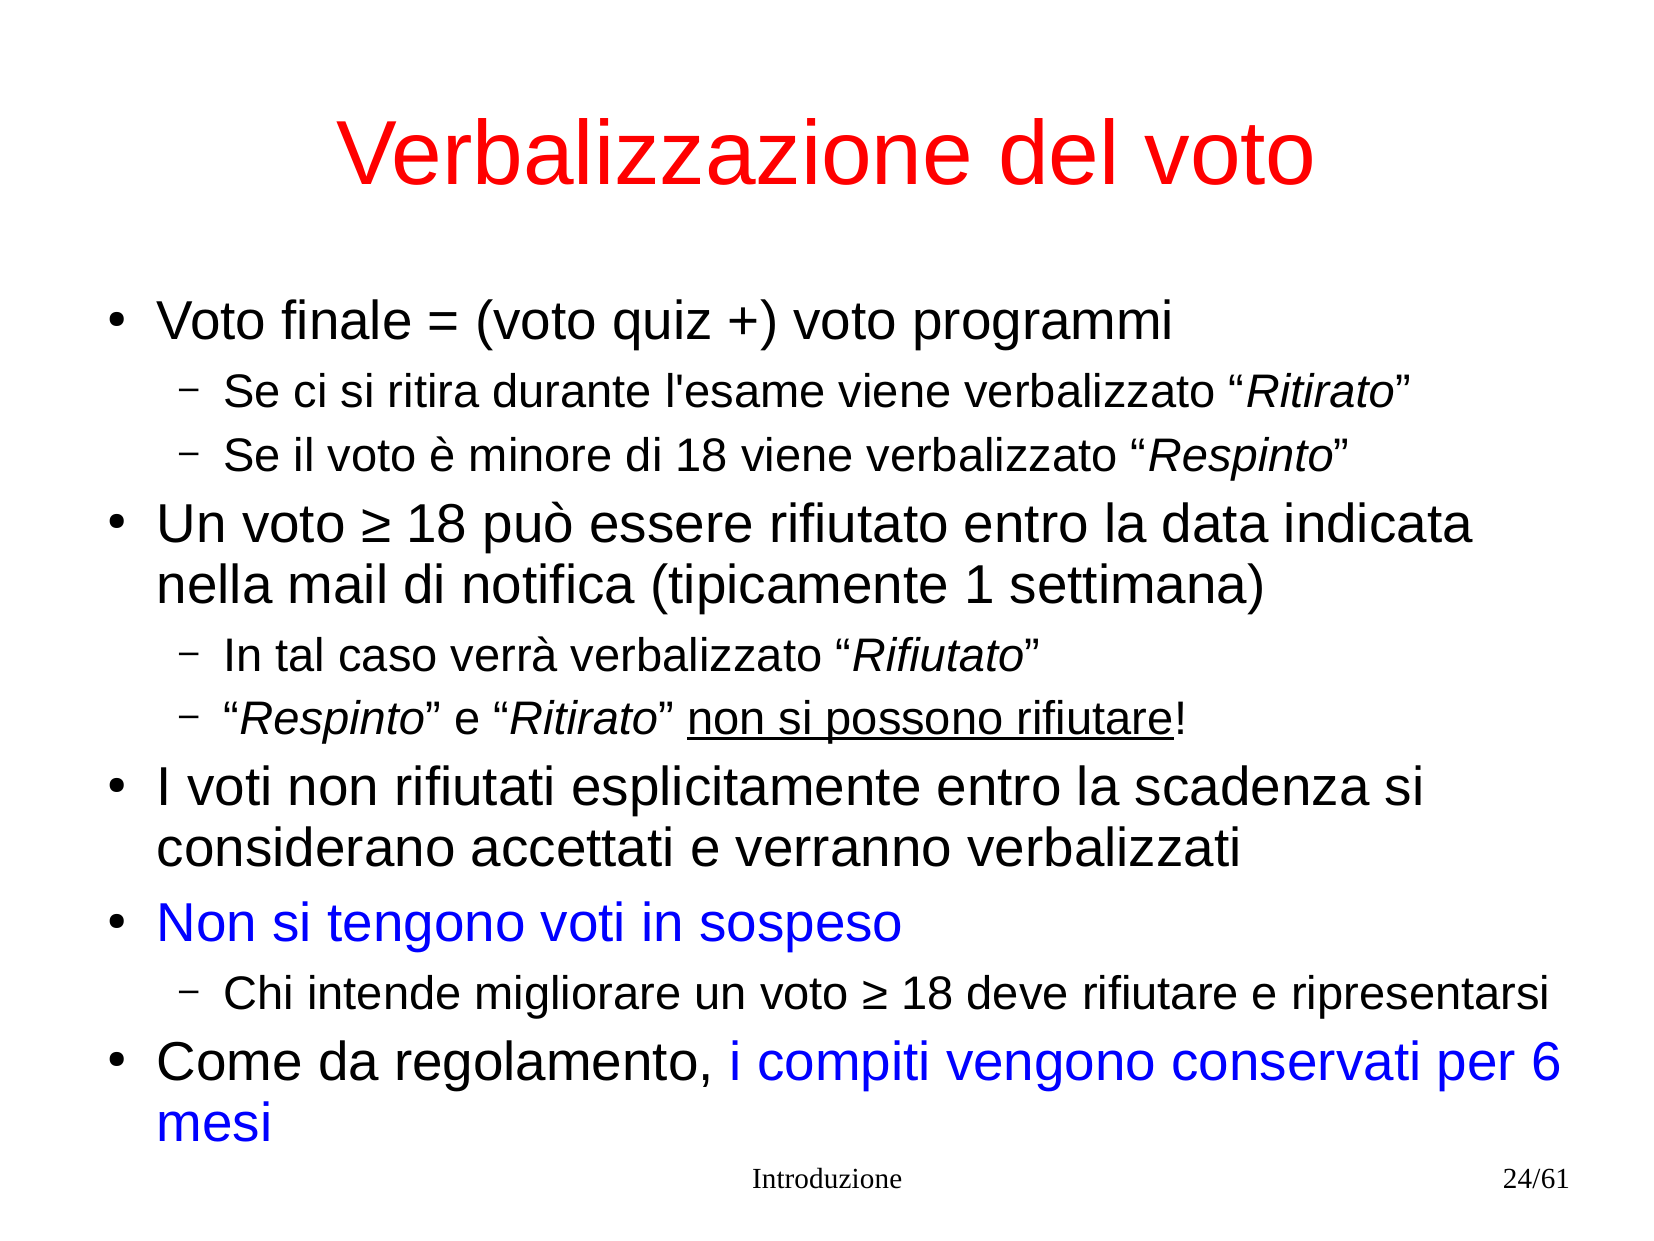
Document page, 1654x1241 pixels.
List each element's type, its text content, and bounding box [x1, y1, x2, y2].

title Verbalizzazione del voto [82, 49, 1571, 257]
list Voto finale = (voto quiz +) voto programmi Se ci si ritira durante l'esame viene verbalizzato “Ritirato” Se il voto è minore di 18 viene verbalizzato “Respinto” Un voto ≥ 18 può essere rifiutato entro la data indicata nella mail di notifica (tipicamente 1 settimana) In tal caso verrà verbalizzato “Rifiutato” “Respinto” e “Ritirato” non si possono rifiutare! I voti non rifiutati esplicitamente entro la scadenza si considerano accettati e verranno verbalizzati Non si tengono voti in sospeso Chi intende migliorare un voto ≥ 18 deve rifiutare e ripresentarsi Come da regolamento, i compiti vengono conservati per 6 mesi [82, 290, 1571, 1163]
